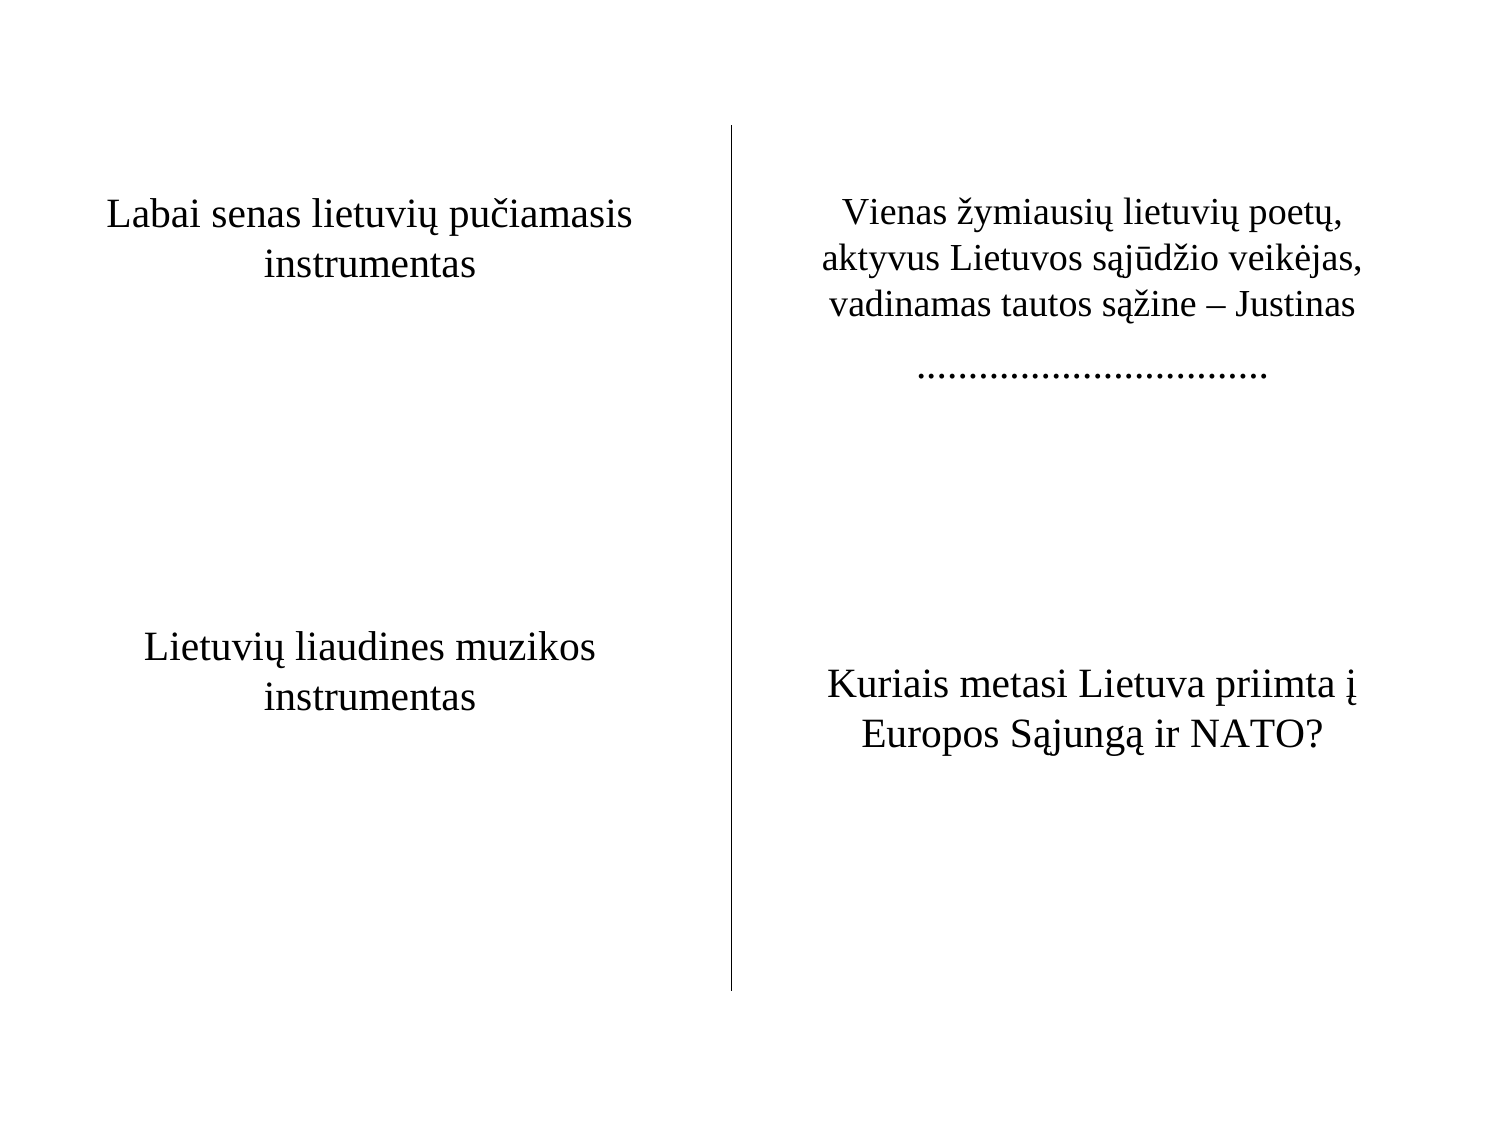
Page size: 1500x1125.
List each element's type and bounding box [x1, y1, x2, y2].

picture [64, 125, 1400, 994]
